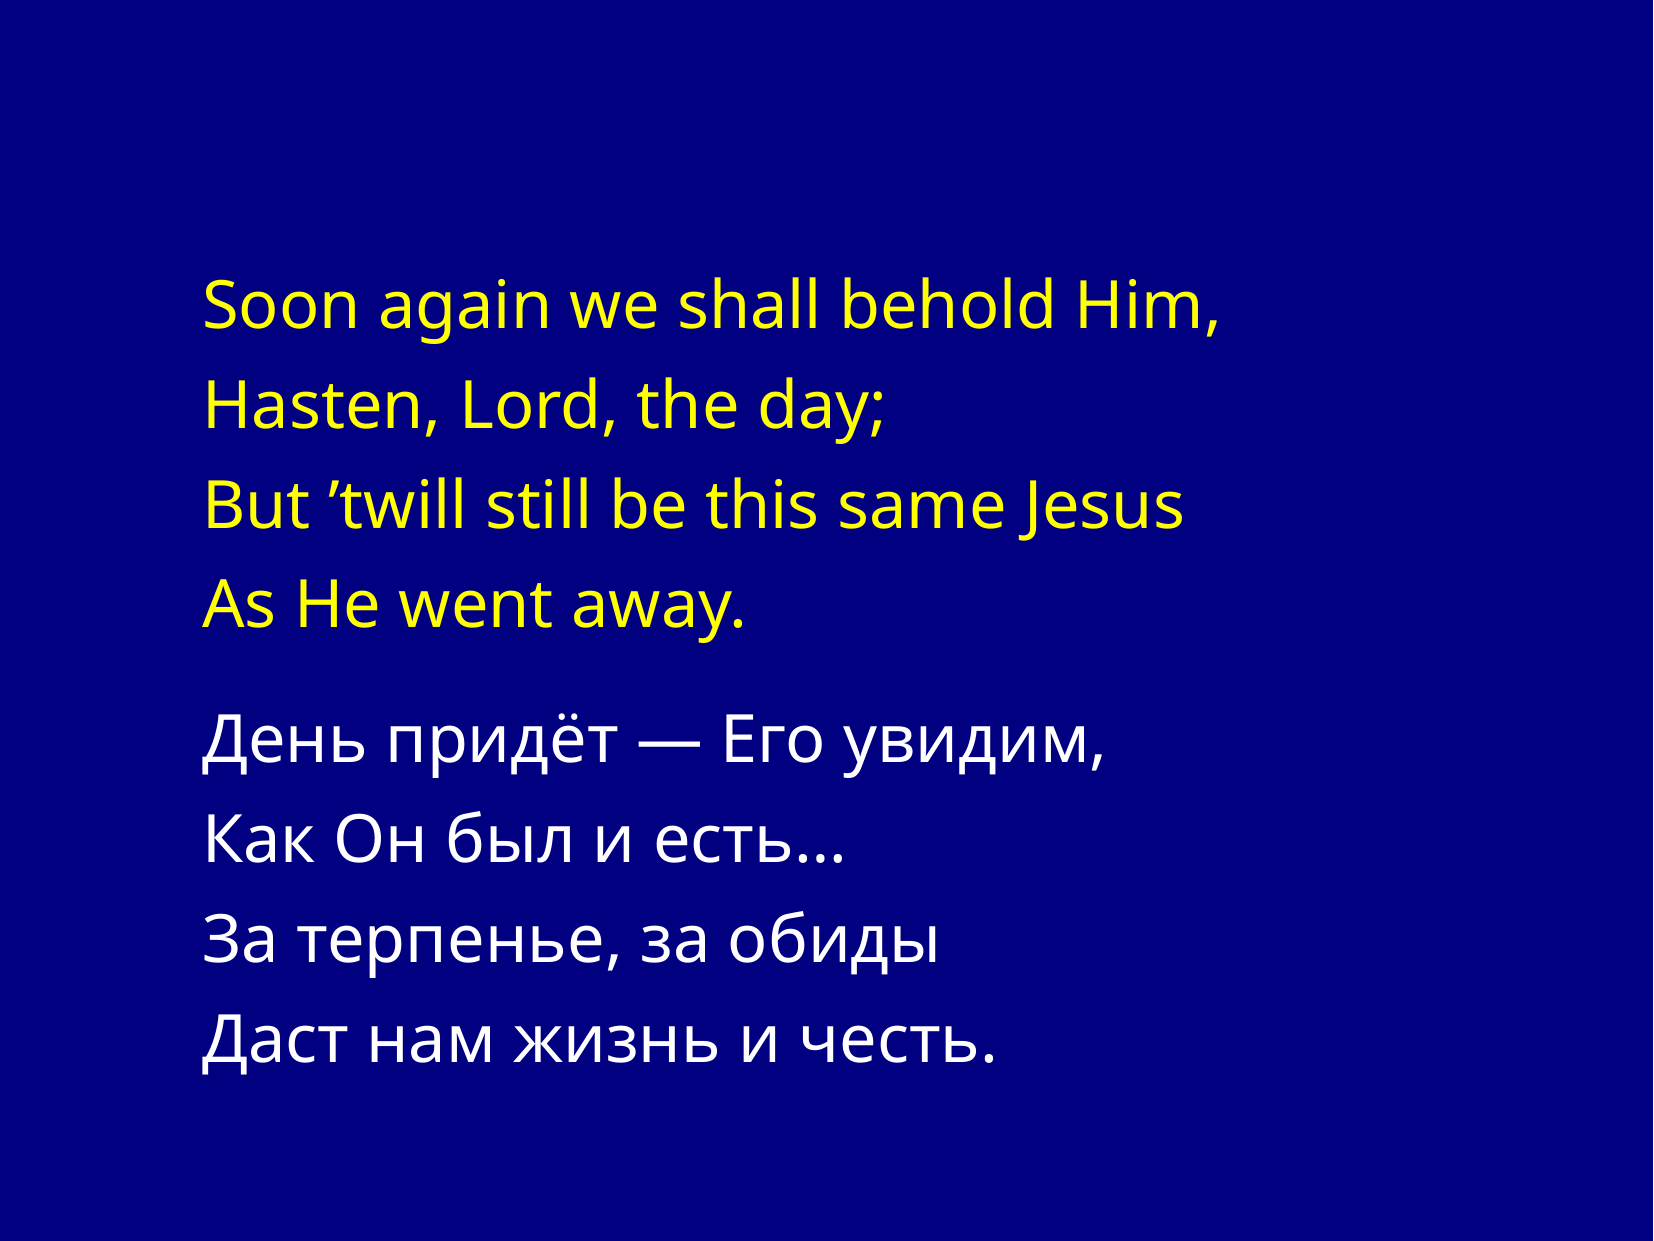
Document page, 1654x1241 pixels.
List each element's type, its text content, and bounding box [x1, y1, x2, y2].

text_box День придёт — Его увидим, Как Он был и есть… За терпенье, за обиды Даст нам жизнь и честь. [75, 675, 1576, 1163]
text_box Soon again we shall behold Him, Hasten, Lord, the day; But ’twill still be this same Jesus As He went away. [75, 150, 1576, 638]
